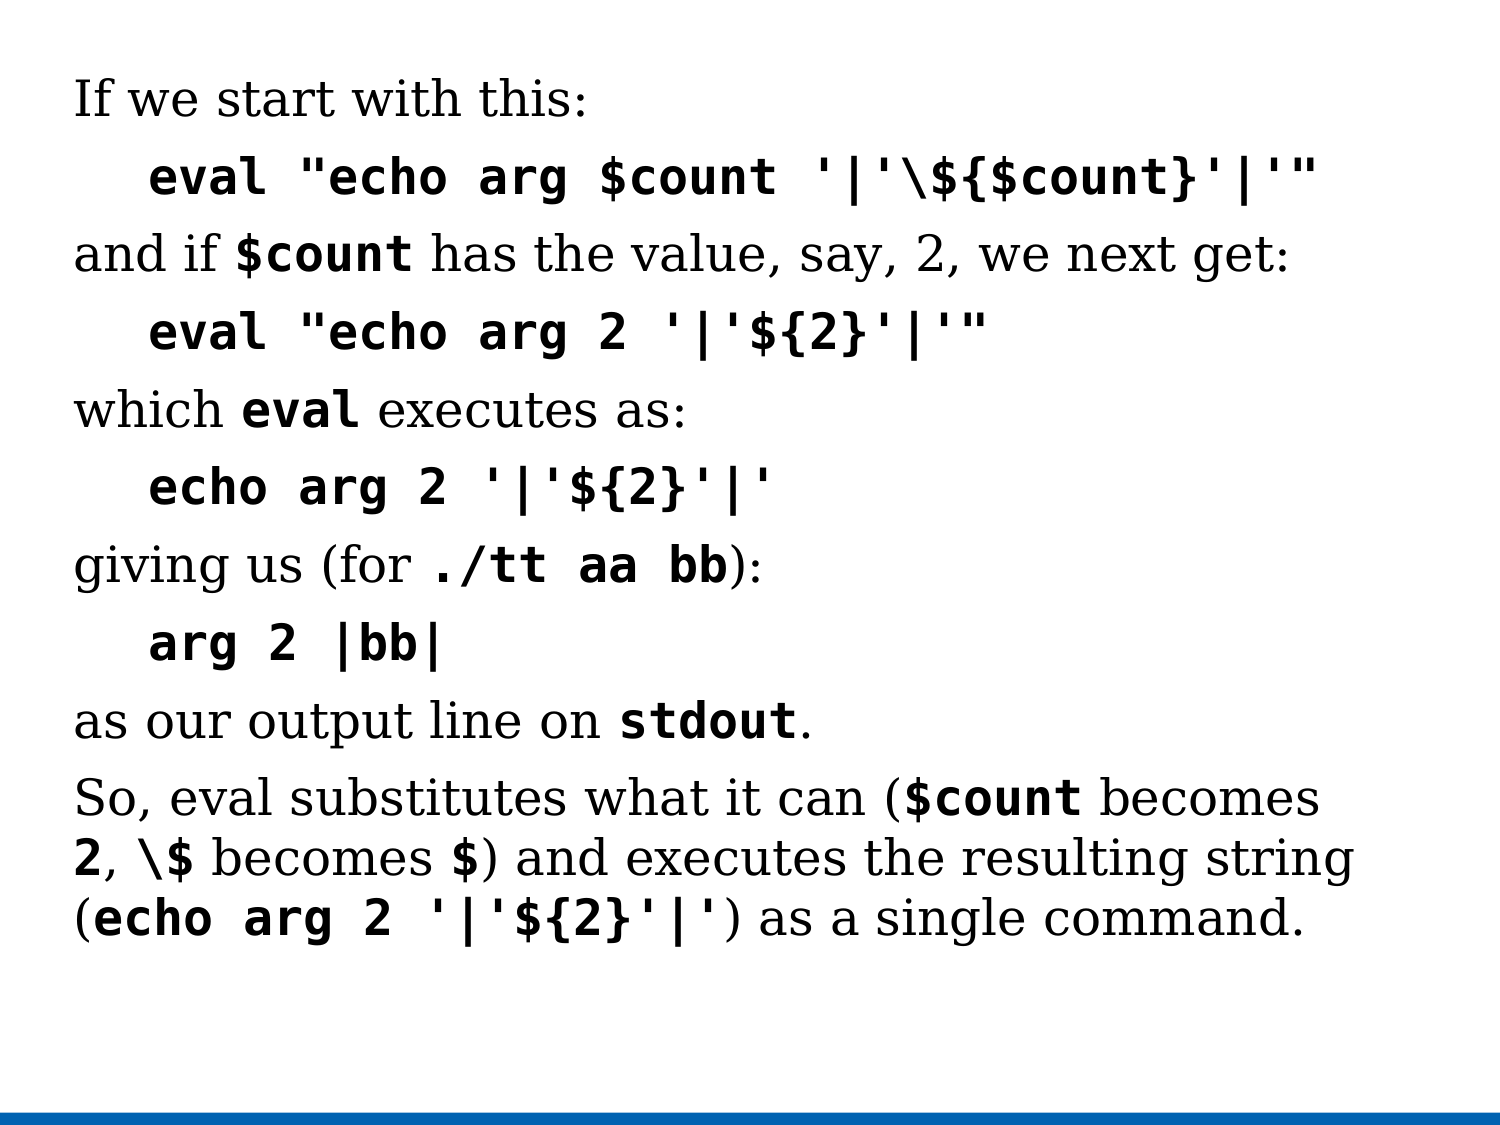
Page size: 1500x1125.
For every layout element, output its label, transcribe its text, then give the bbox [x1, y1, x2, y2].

text_box If we start with this: eval "echo arg $count '|'\${$count}'|'" and if $count has the value, say, 2, we next get: eval "echo arg 2 '|'${2}'|'" which eval executes as: echo arg 2 '|'${2}'|' giving us (for ./tt aa bb): arg 2 |bb| as our output line on stdout. So, eval substitutes what it can ($count becomes 2, \$ becomes $) and executes the resulting string (echo arg 2 '|'${2}'|') as a single command. [59, 59, 1418, 1032]
